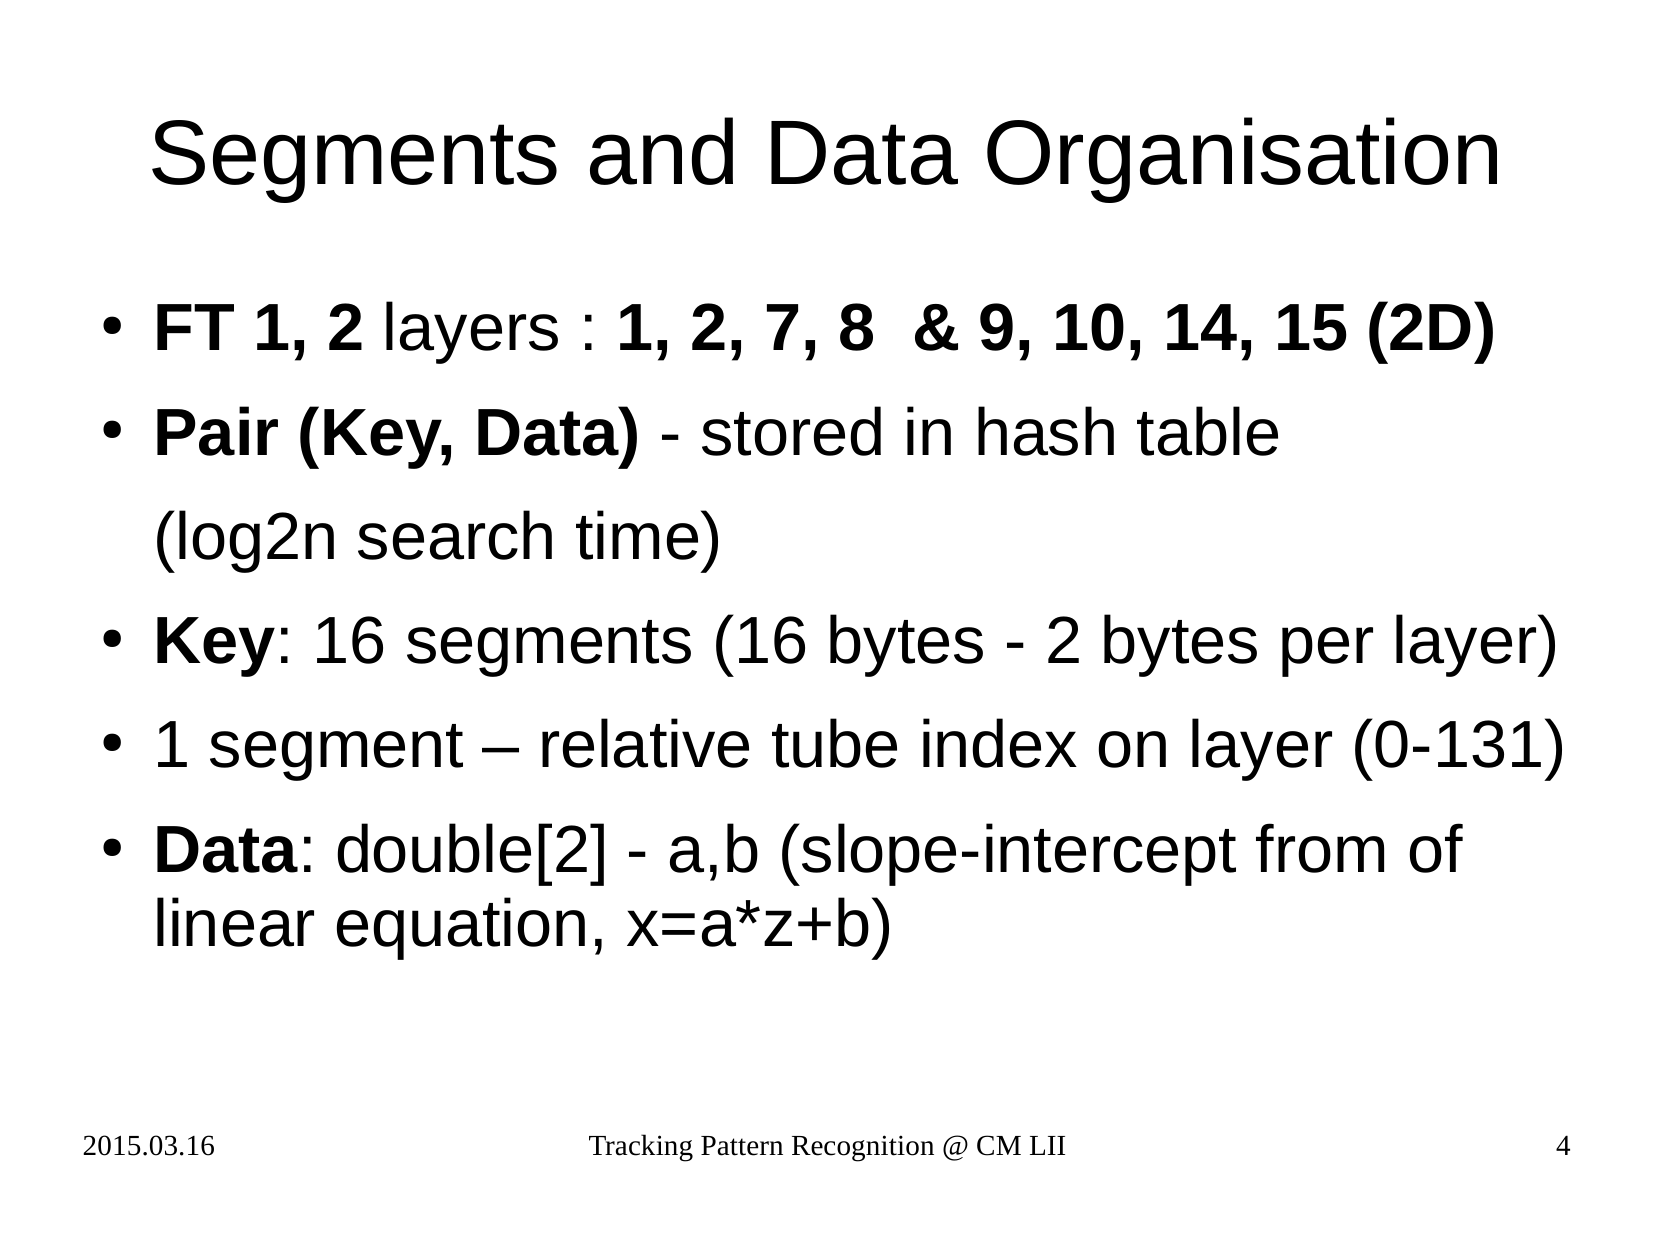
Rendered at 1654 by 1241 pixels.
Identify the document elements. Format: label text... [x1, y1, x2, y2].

list FT 1, 2 layers : 1, 2, 7, 8 & 9, 10, 14, 15 (2D) Pair (Key, Data) - stored in hash table (log2n search time) Key: 16 segments (16 bytes - 2 bytes per layer) 1 segment – relative tube index on layer (0-131) Data: double[2] - a,b (slope-intercept from of linear equation, x=a*z+b) [82, 290, 1571, 1010]
title Segments and Data Organisation [82, 49, 1571, 257]
